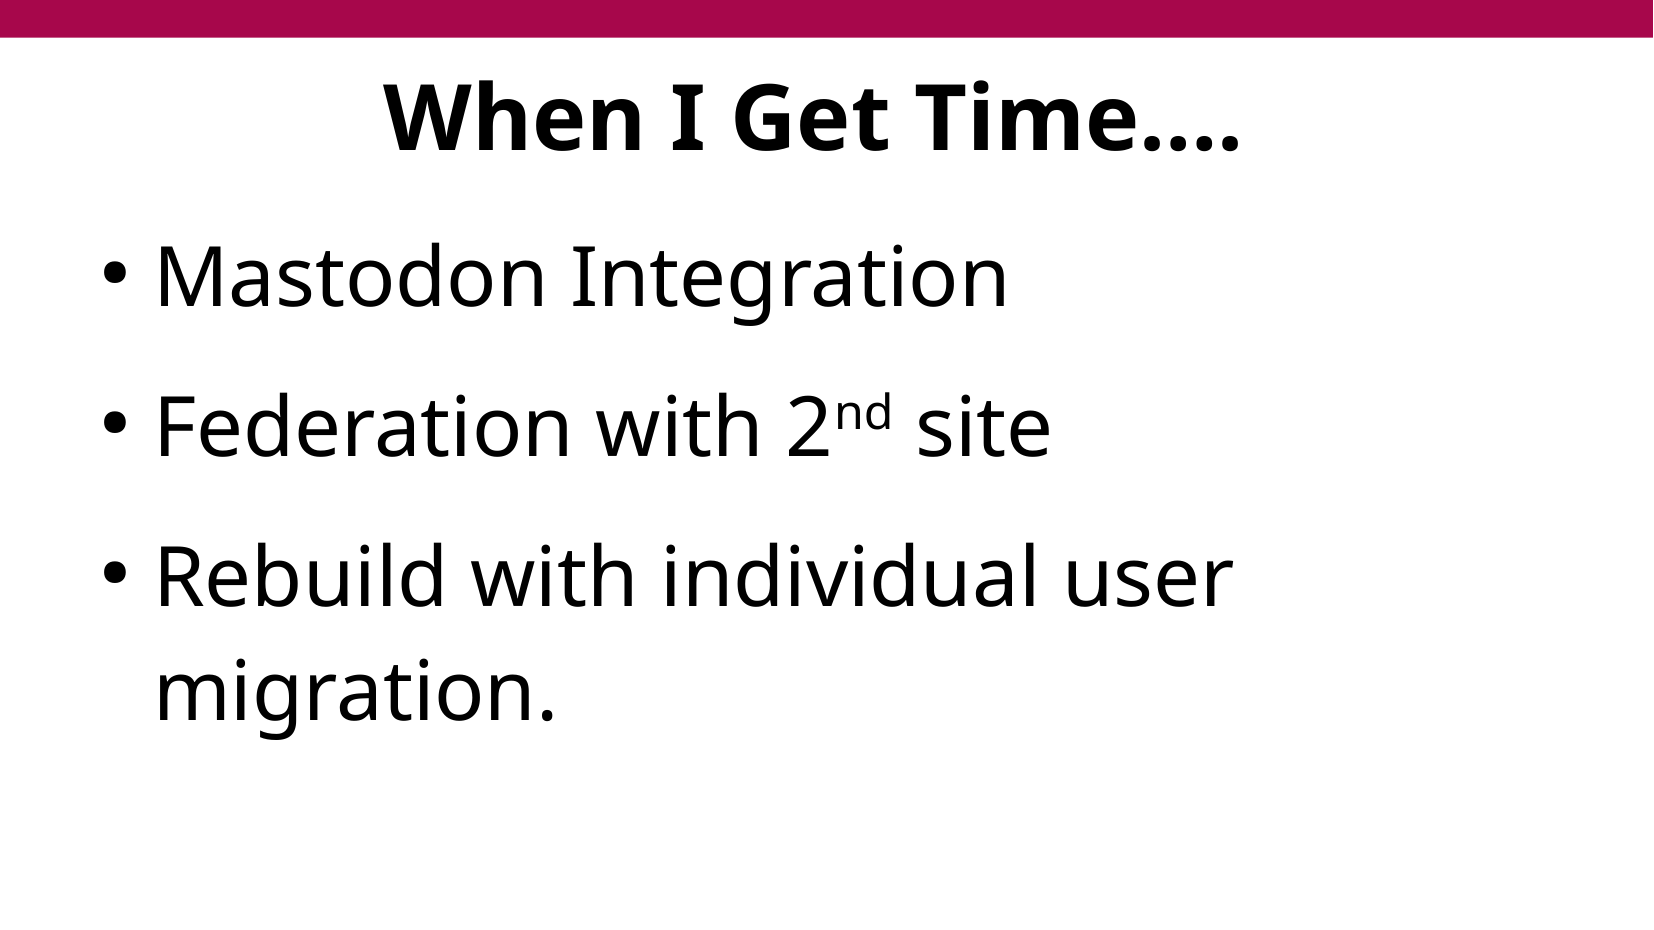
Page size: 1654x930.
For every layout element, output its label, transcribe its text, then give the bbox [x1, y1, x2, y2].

title When I Get Time…. [82, 36, 1571, 193]
list Mastodon Integration Federation with 2nd site Rebuild with individual user migration. [82, 217, 1571, 757]
